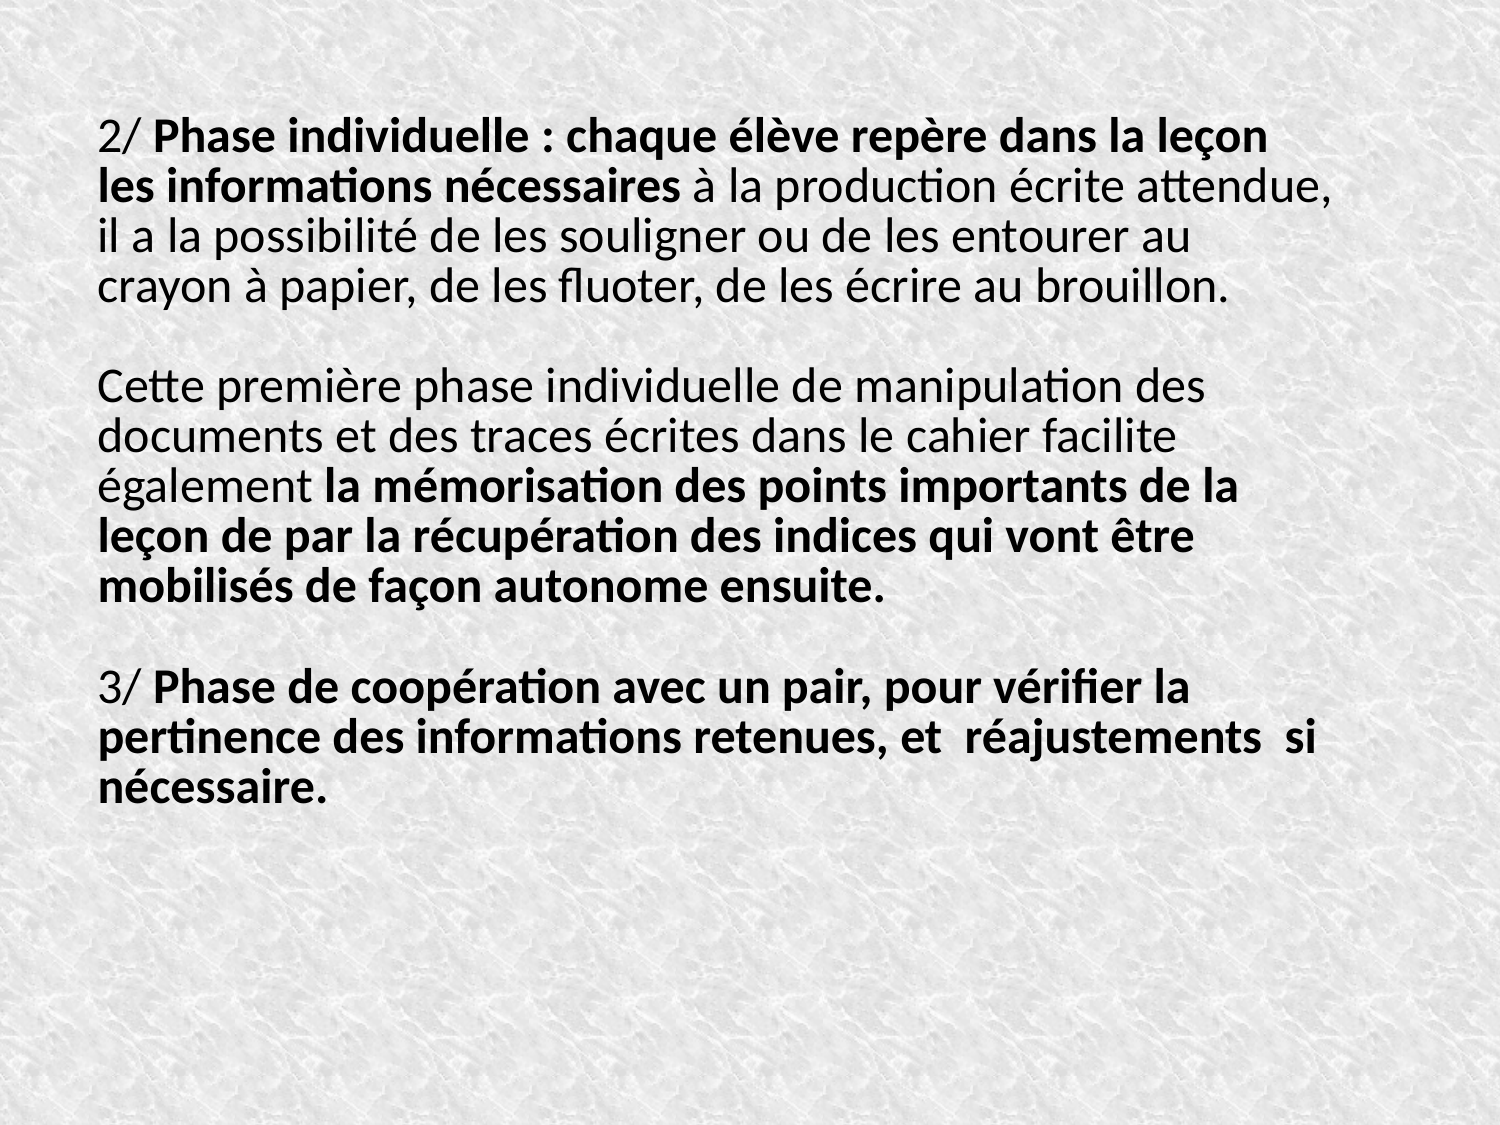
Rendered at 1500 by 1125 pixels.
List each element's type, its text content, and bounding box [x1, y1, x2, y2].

text_box 2/ Phase individuelle : chaque élève repère dans la leçon les informations nécessaires à la production écrite attendue, il a la possibilité de les souligner ou de les entourer au crayon à papier, de les fluoter, de les écrire au brouillon. Cette première phase individuelle de manipulation des documents et des traces écrites dans le cahier facilite également la mémorisation des points importants de la leçon de par la récupération des indices qui vont être mobilisés de façon autonome ensuite. 3/ Phase de coopération avec un pair, pour vérifier la pertinence des informations retenues, et réajustements si nécessaire. [82, 107, 1353, 977]
picture [0, 0, 1500, 1125]
